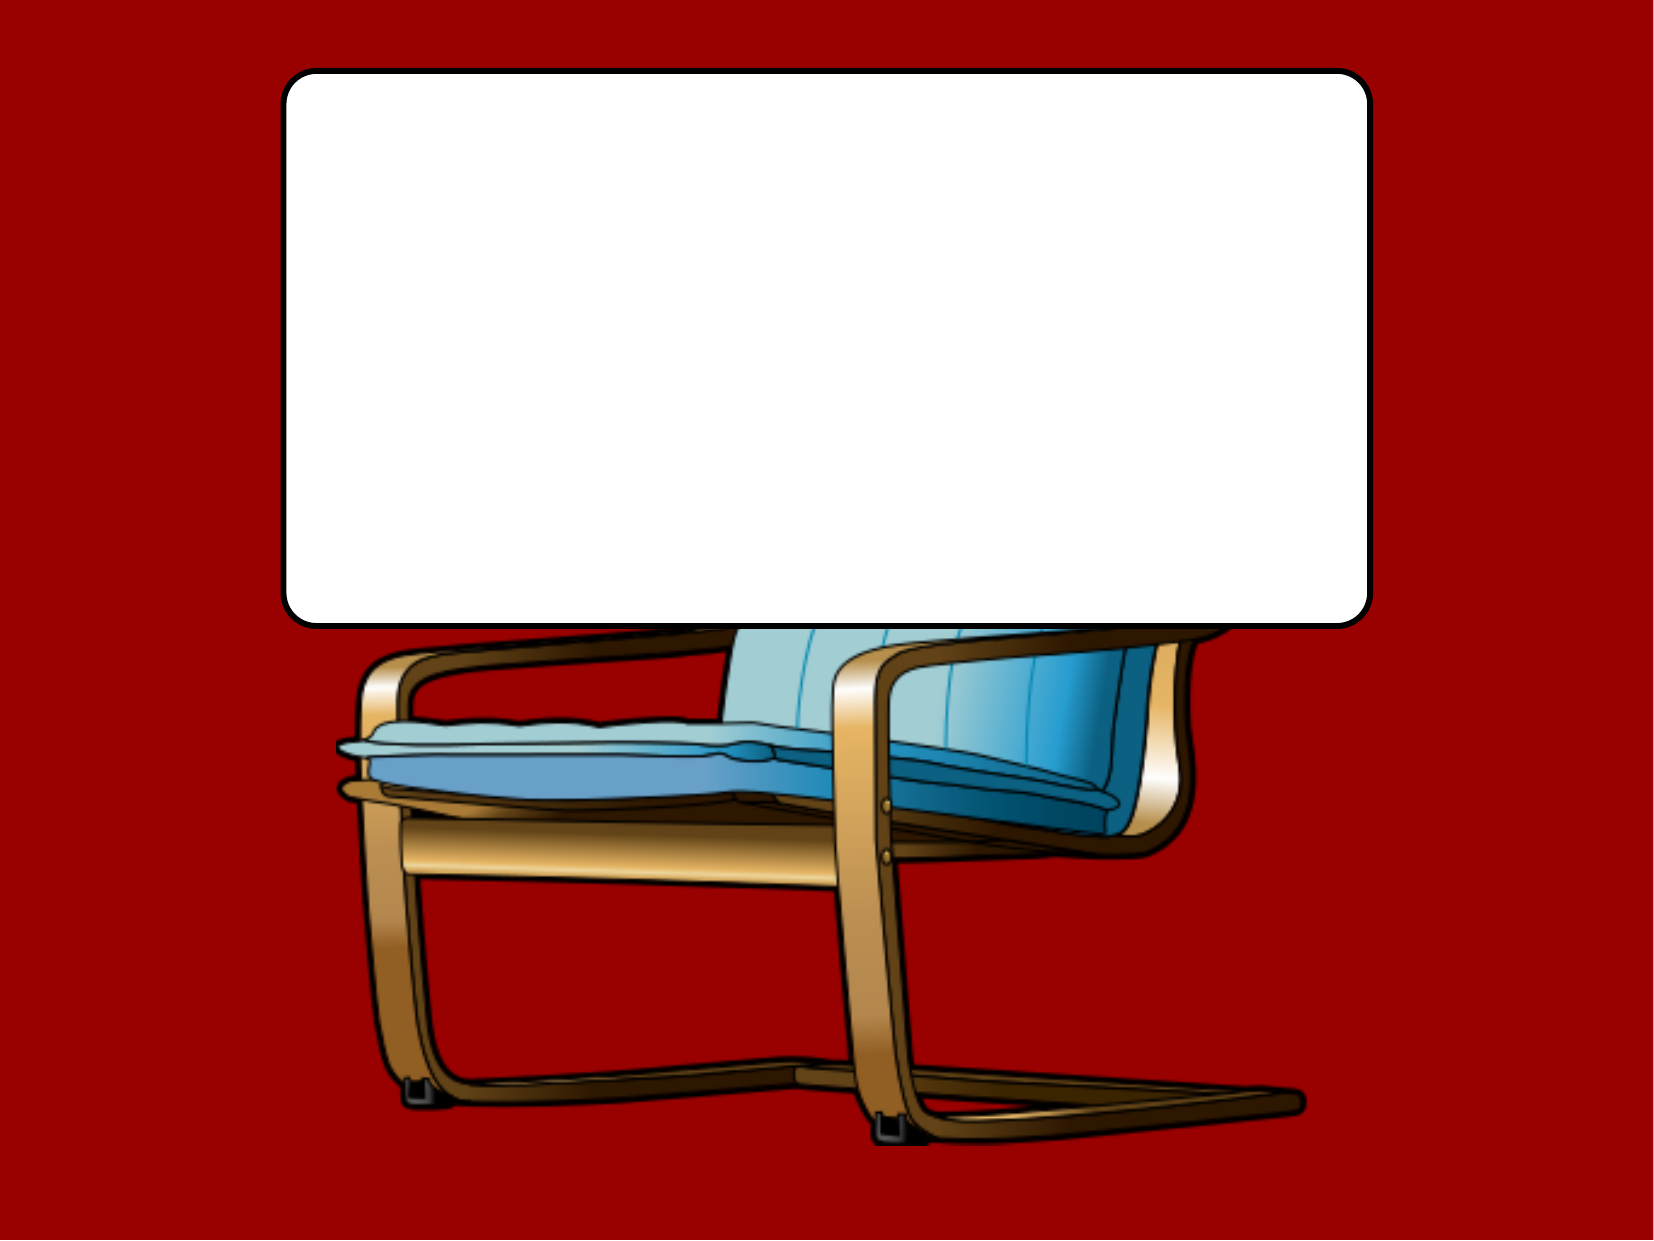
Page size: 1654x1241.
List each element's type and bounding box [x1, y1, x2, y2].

text_box [283, 70, 1371, 627]
picture [336, 627, 1317, 1146]
